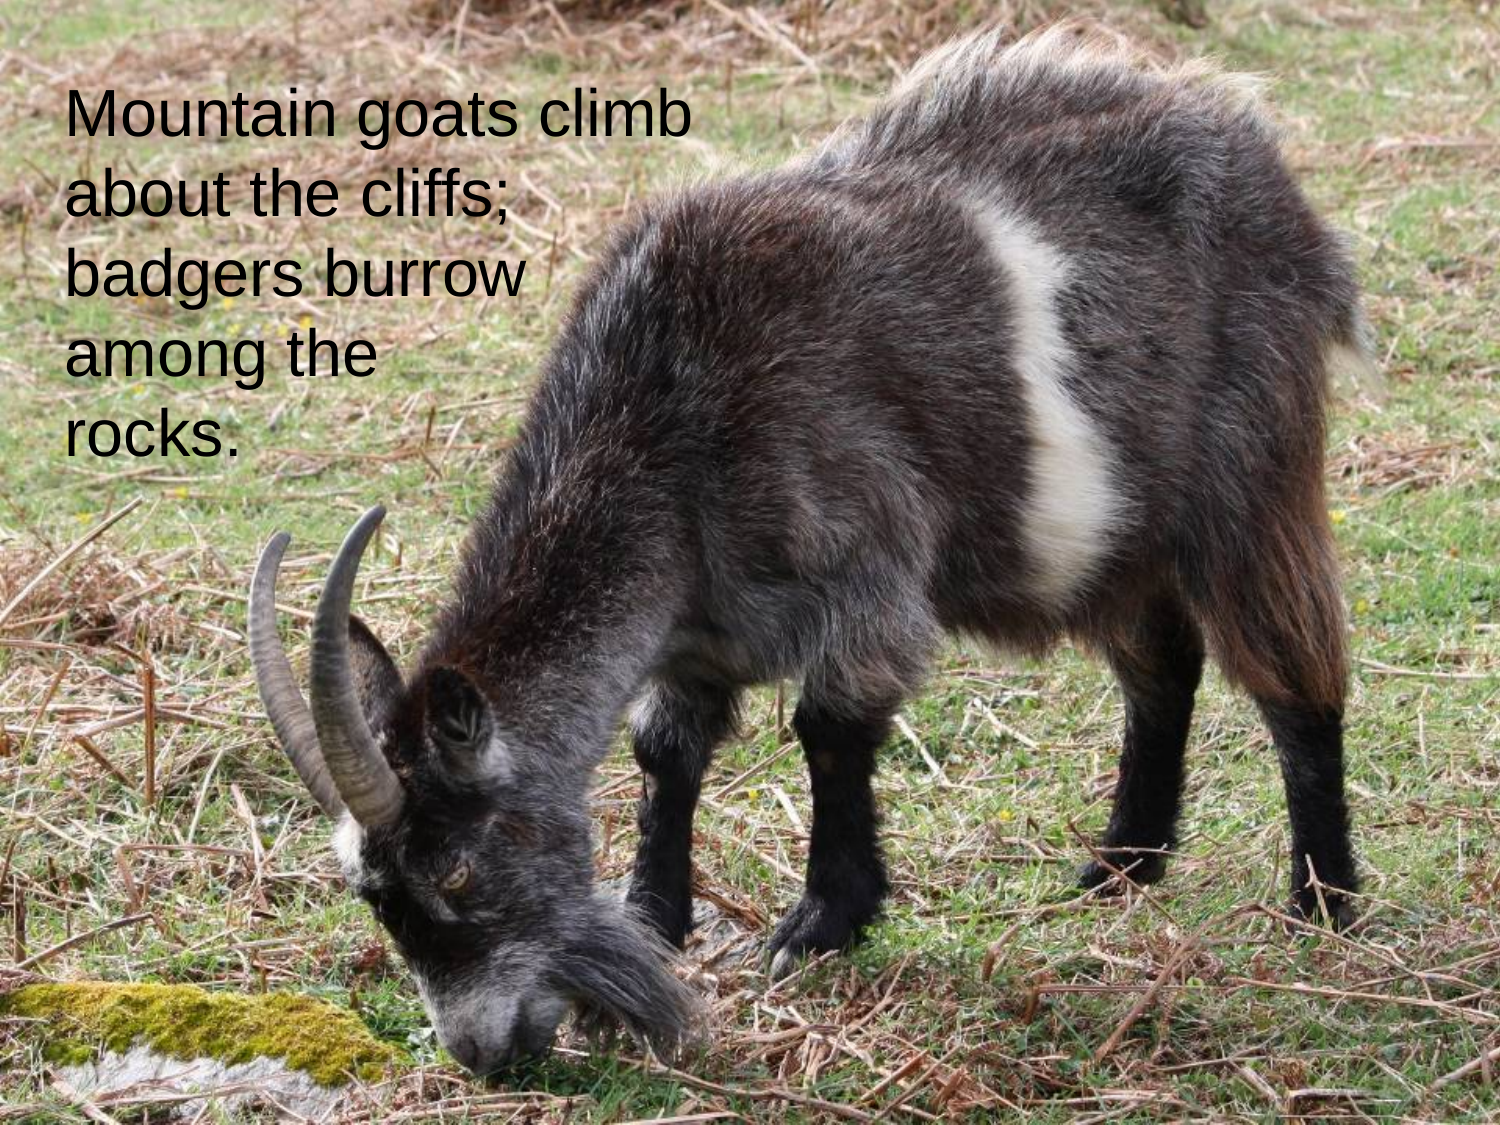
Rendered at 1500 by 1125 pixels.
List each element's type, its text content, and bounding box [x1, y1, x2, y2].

text_box Mountain goats climb about the cliffs; badgers burrow among the rocks. [50, 62, 713, 478]
picture [0, 0, 1500, 1125]
